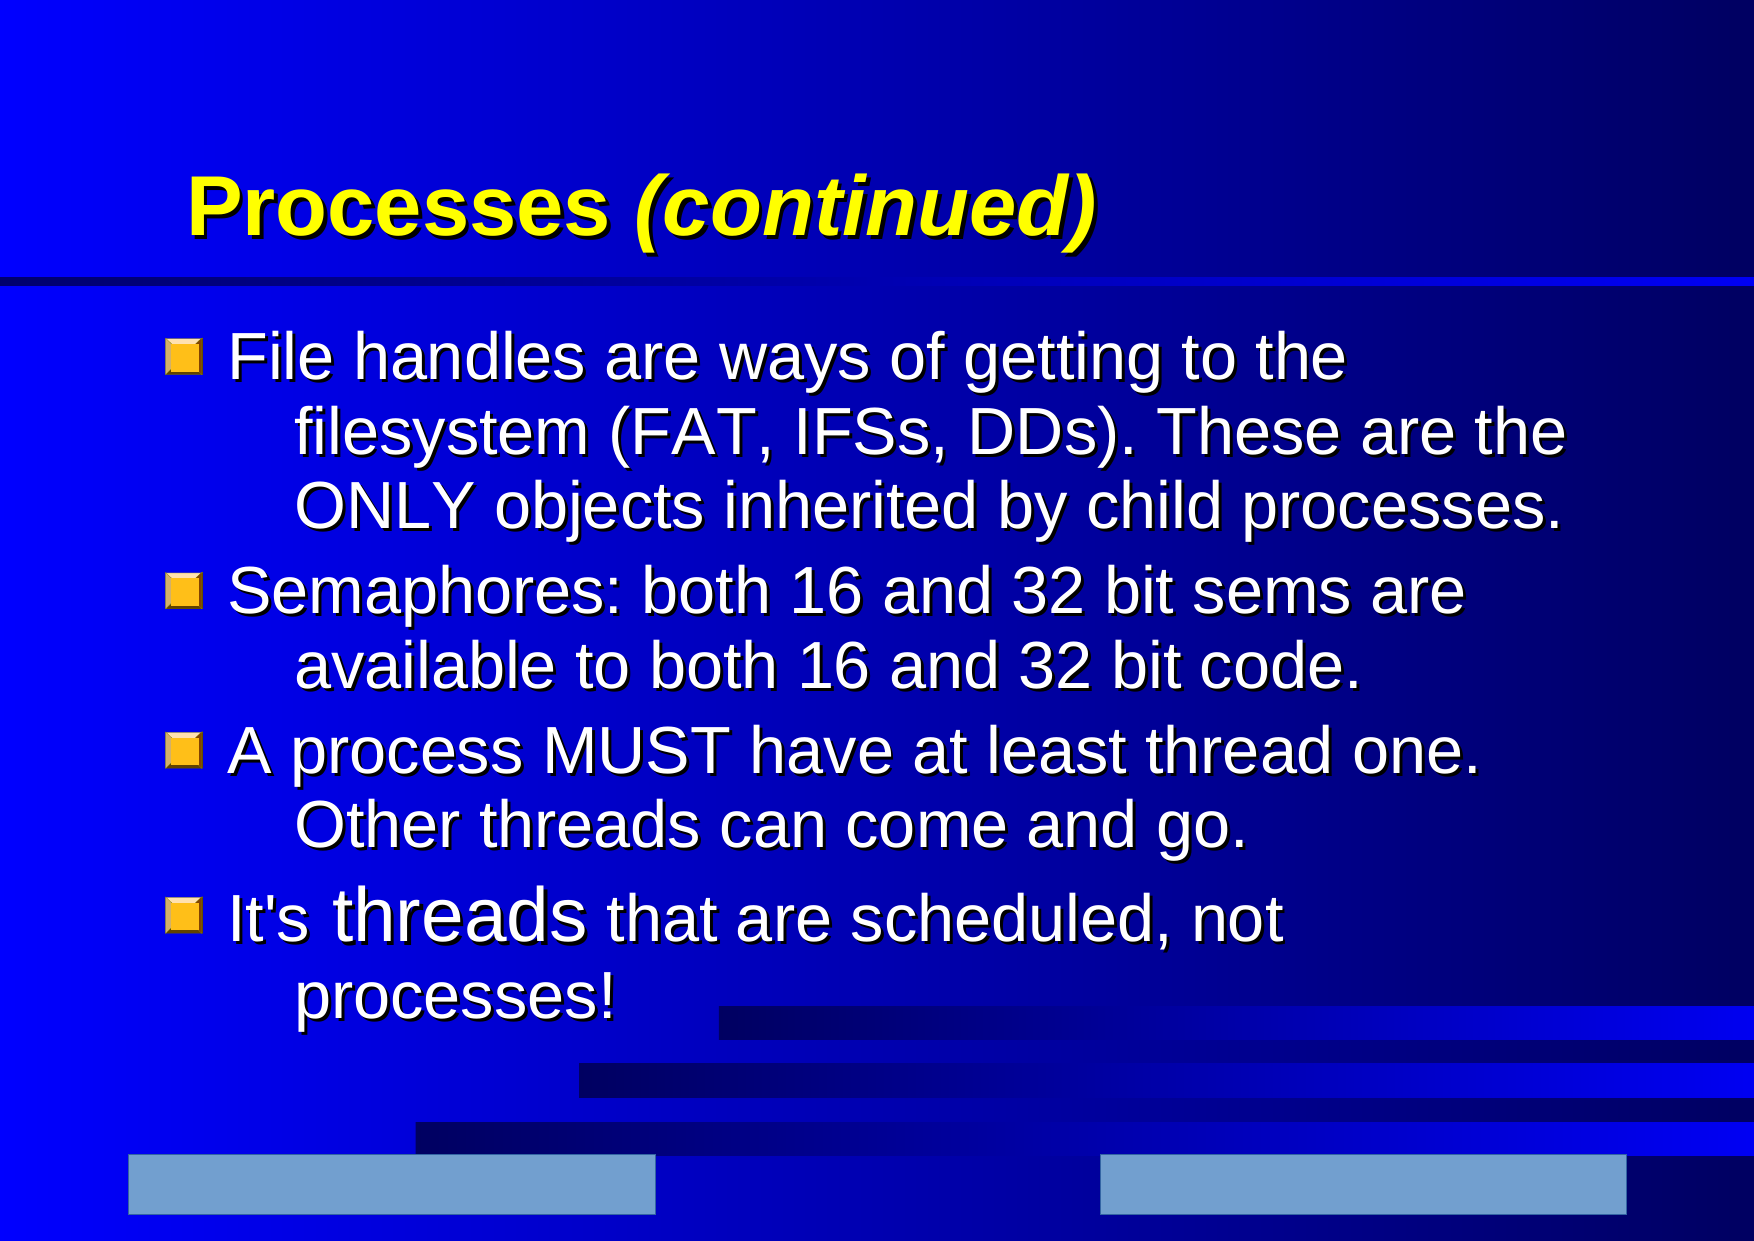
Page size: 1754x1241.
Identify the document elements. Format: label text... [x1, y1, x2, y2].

text_box Processes (continued) [186, 69, 1573, 254]
text_box File handles are ways of getting to the filesystem (FAT, IFSs, DDs). These are the ONLY objects inherited by child processes. Semaphores: both 16 and 32 bit sems are available to both 16 and 32 bit code. A process MUST have at least thread one. Other threads can come and go. It's threads that are scheduled, not processes! [160, 318, 1579, 1101]
